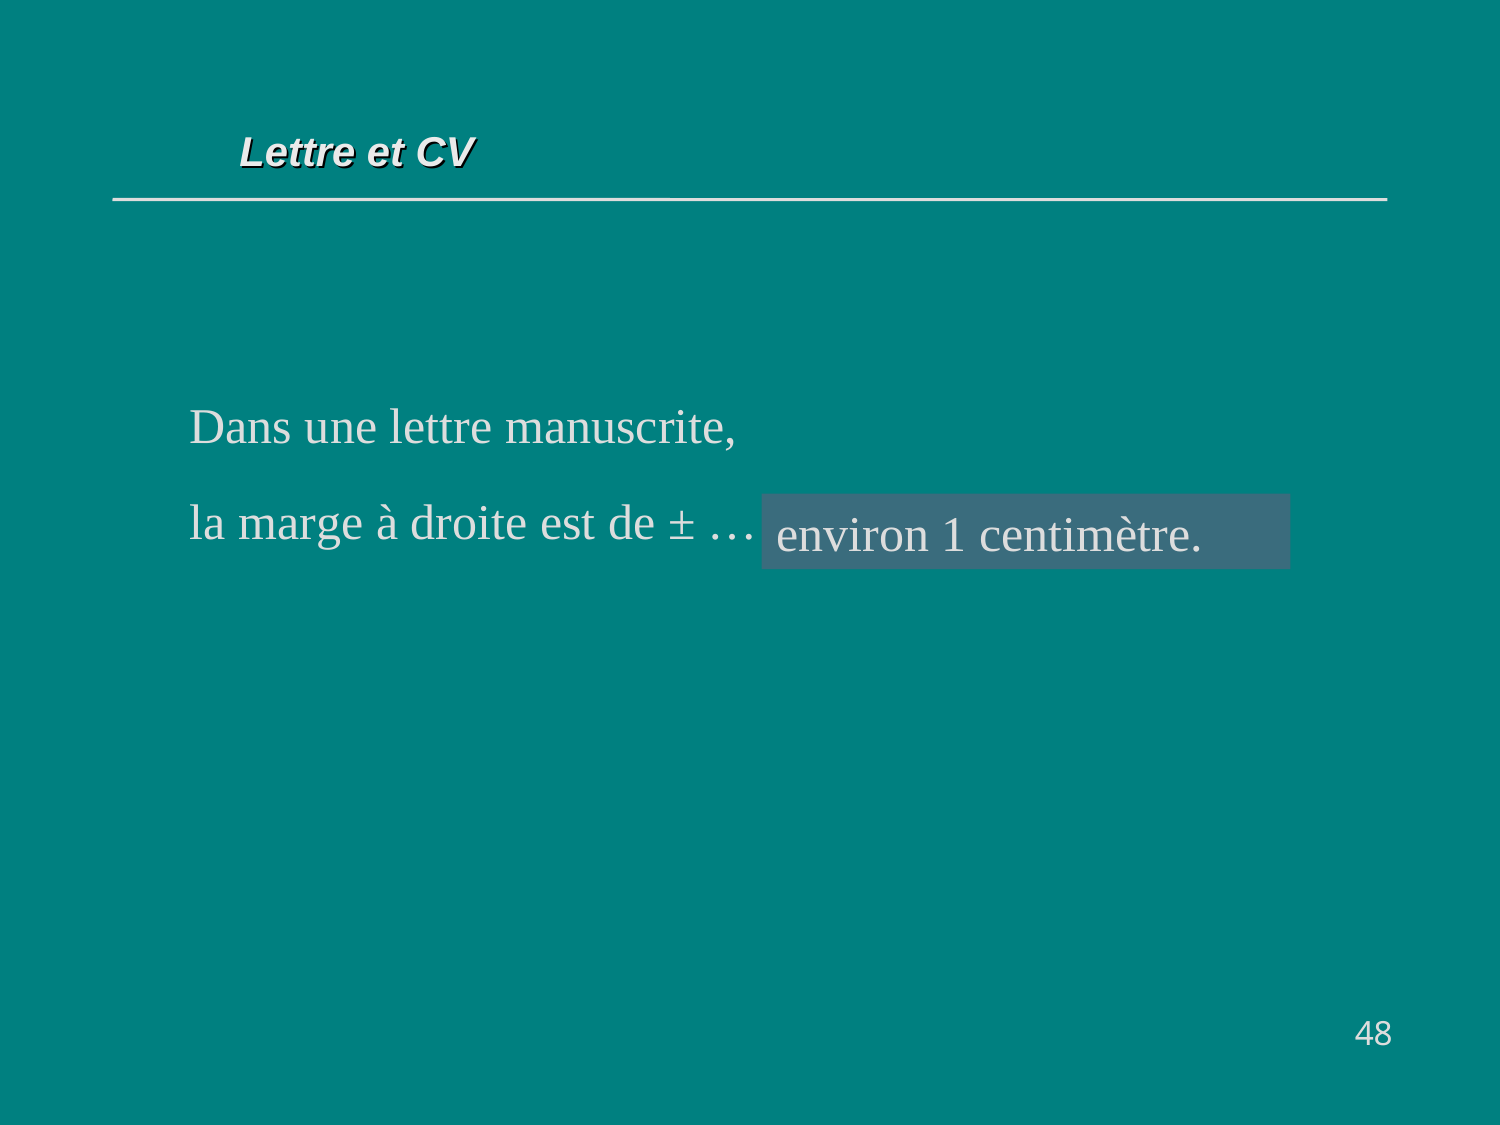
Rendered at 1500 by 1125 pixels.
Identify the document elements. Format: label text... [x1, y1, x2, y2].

text_box Lettre et CV [224, 116, 489, 183]
text_box environ 1 centimètre. [761, 493, 1291, 570]
text_box Dans une lettre manuscrite, la marge à droite est de ± … cm. [174, 349, 1376, 558]
